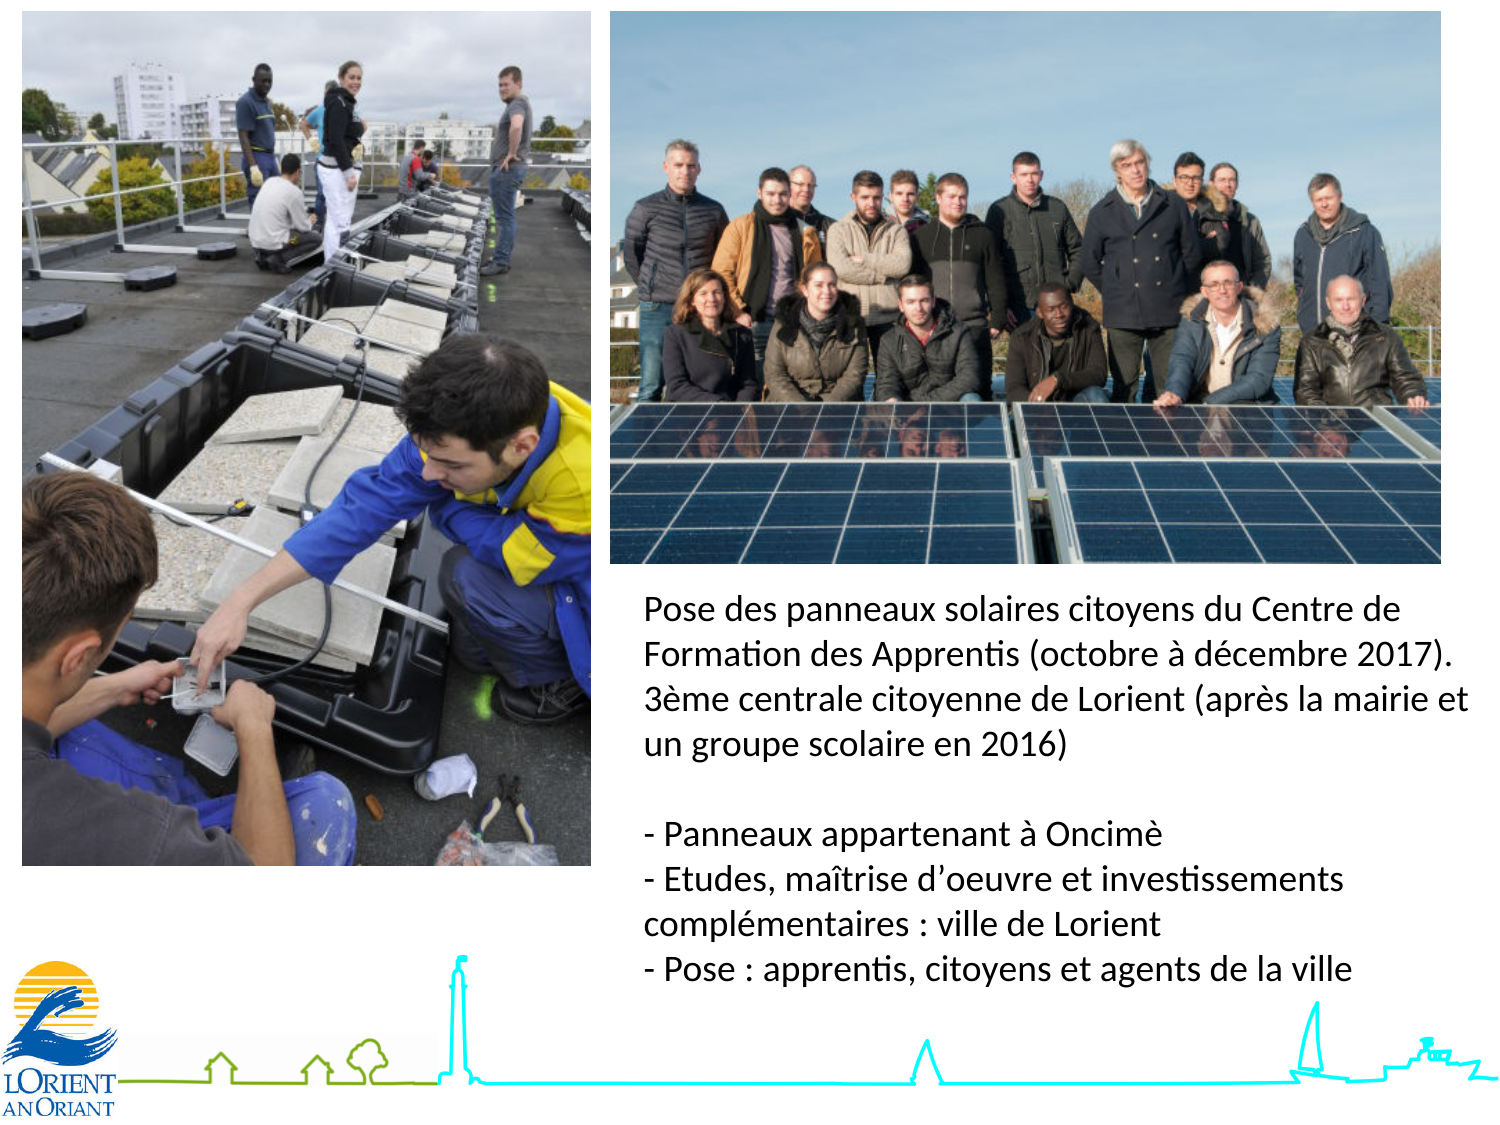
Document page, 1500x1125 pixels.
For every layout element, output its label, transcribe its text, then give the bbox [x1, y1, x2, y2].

picture [1489, 955, 1499, 1087]
picture [22, 11, 591, 866]
picture [610, 11, 1441, 564]
text_box Pose des panneaux solaires citoyens du Centre de Formation des Apprentis (octobre à décembre 2017). 3ème centrale citoyenne de Lorient (après la mairie et un groupe scolaire en 2016) - Panneaux appartenant à Oncimè - Etudes, maîtrise d’oeuvre et investissements complémentaires : ville de Lorient - Pose : apprentis, citoyens et agents de la ville [628, 576, 1489, 1125]
picture [0, 955, 628, 1116]
